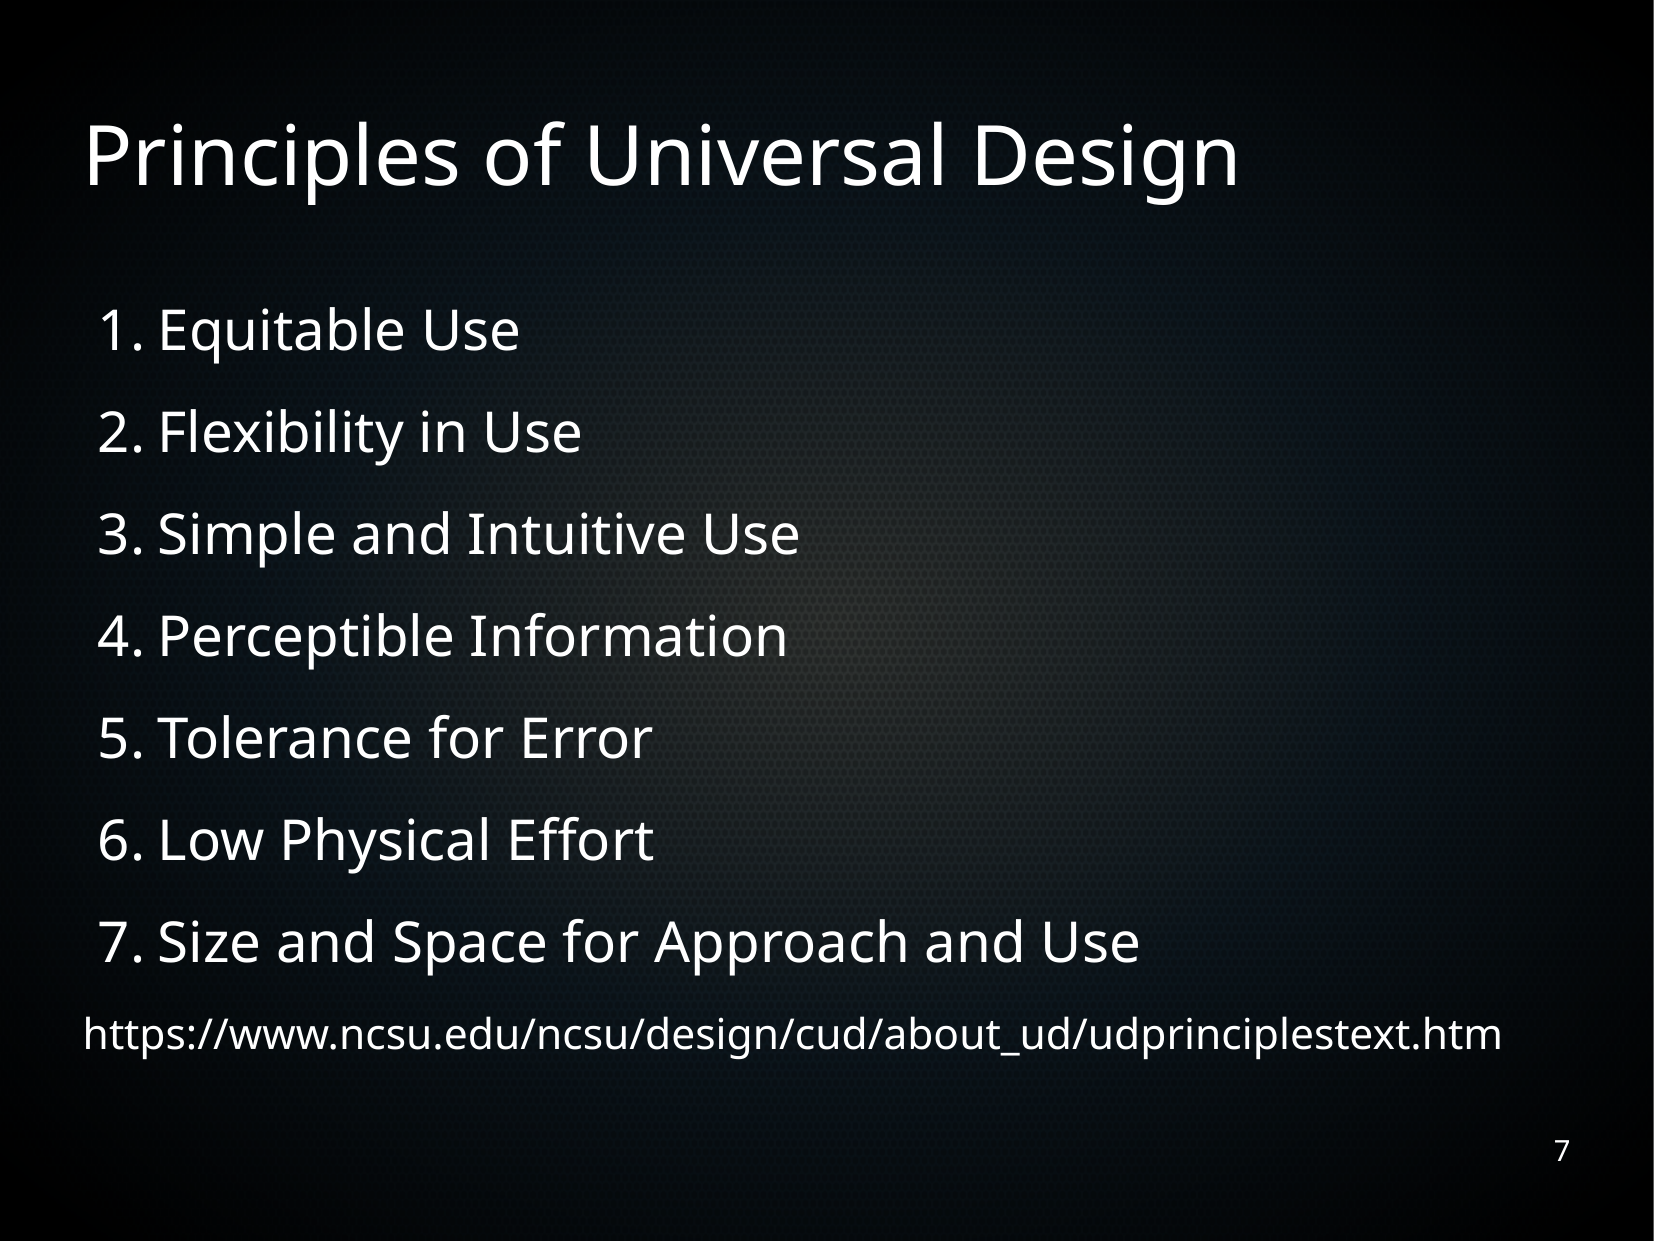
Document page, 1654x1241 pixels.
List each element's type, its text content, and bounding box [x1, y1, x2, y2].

picture [0, 0, 1654, 1241]
title Principles of Universal Design [82, 49, 1571, 257]
list Equitable Use Flexibility in Use Simple and Intuitive Use Perceptible Information Tolerance for Error Low Physical Effort Size and Space for Approach and Use https://www.ncsu.edu/ncsu/design/cud/about_ud/udprinciplestext.htm [82, 290, 1538, 1111]
